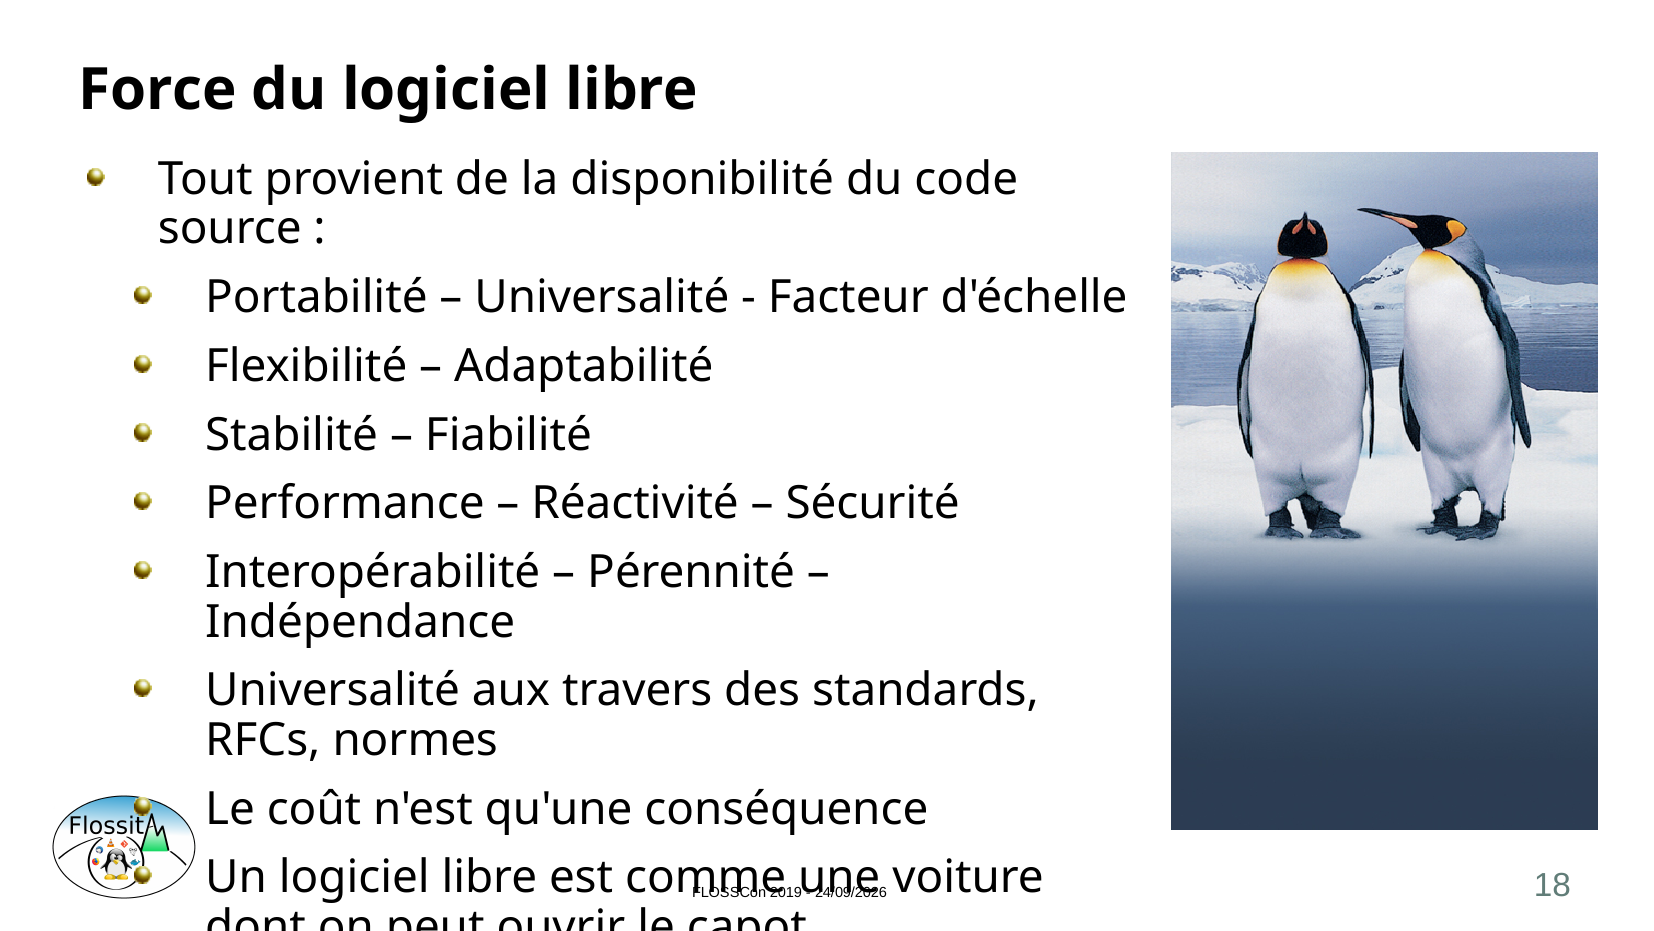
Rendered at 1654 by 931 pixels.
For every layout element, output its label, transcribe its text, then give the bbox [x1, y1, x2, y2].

title Force du logiciel libre [63, 43, 1311, 138]
list Tout provient de la disponibilité du code source : Portabilité – Universalité - Facteur d'échelle Flexibilité – Adaptabilité Stabilité – Fiabilité Performance – Réactivité – Sécurité Interopérabilité – Pérennité – Indépendance Universalité aux travers des standards, RFCs, normes Le coût n'est qu'une conséquence Un logiciel libre est comme une voiture dont on peut ouvrir le capot [75, 154, 1146, 907]
picture [52, 795, 75, 899]
picture [1171, 152, 1598, 830]
